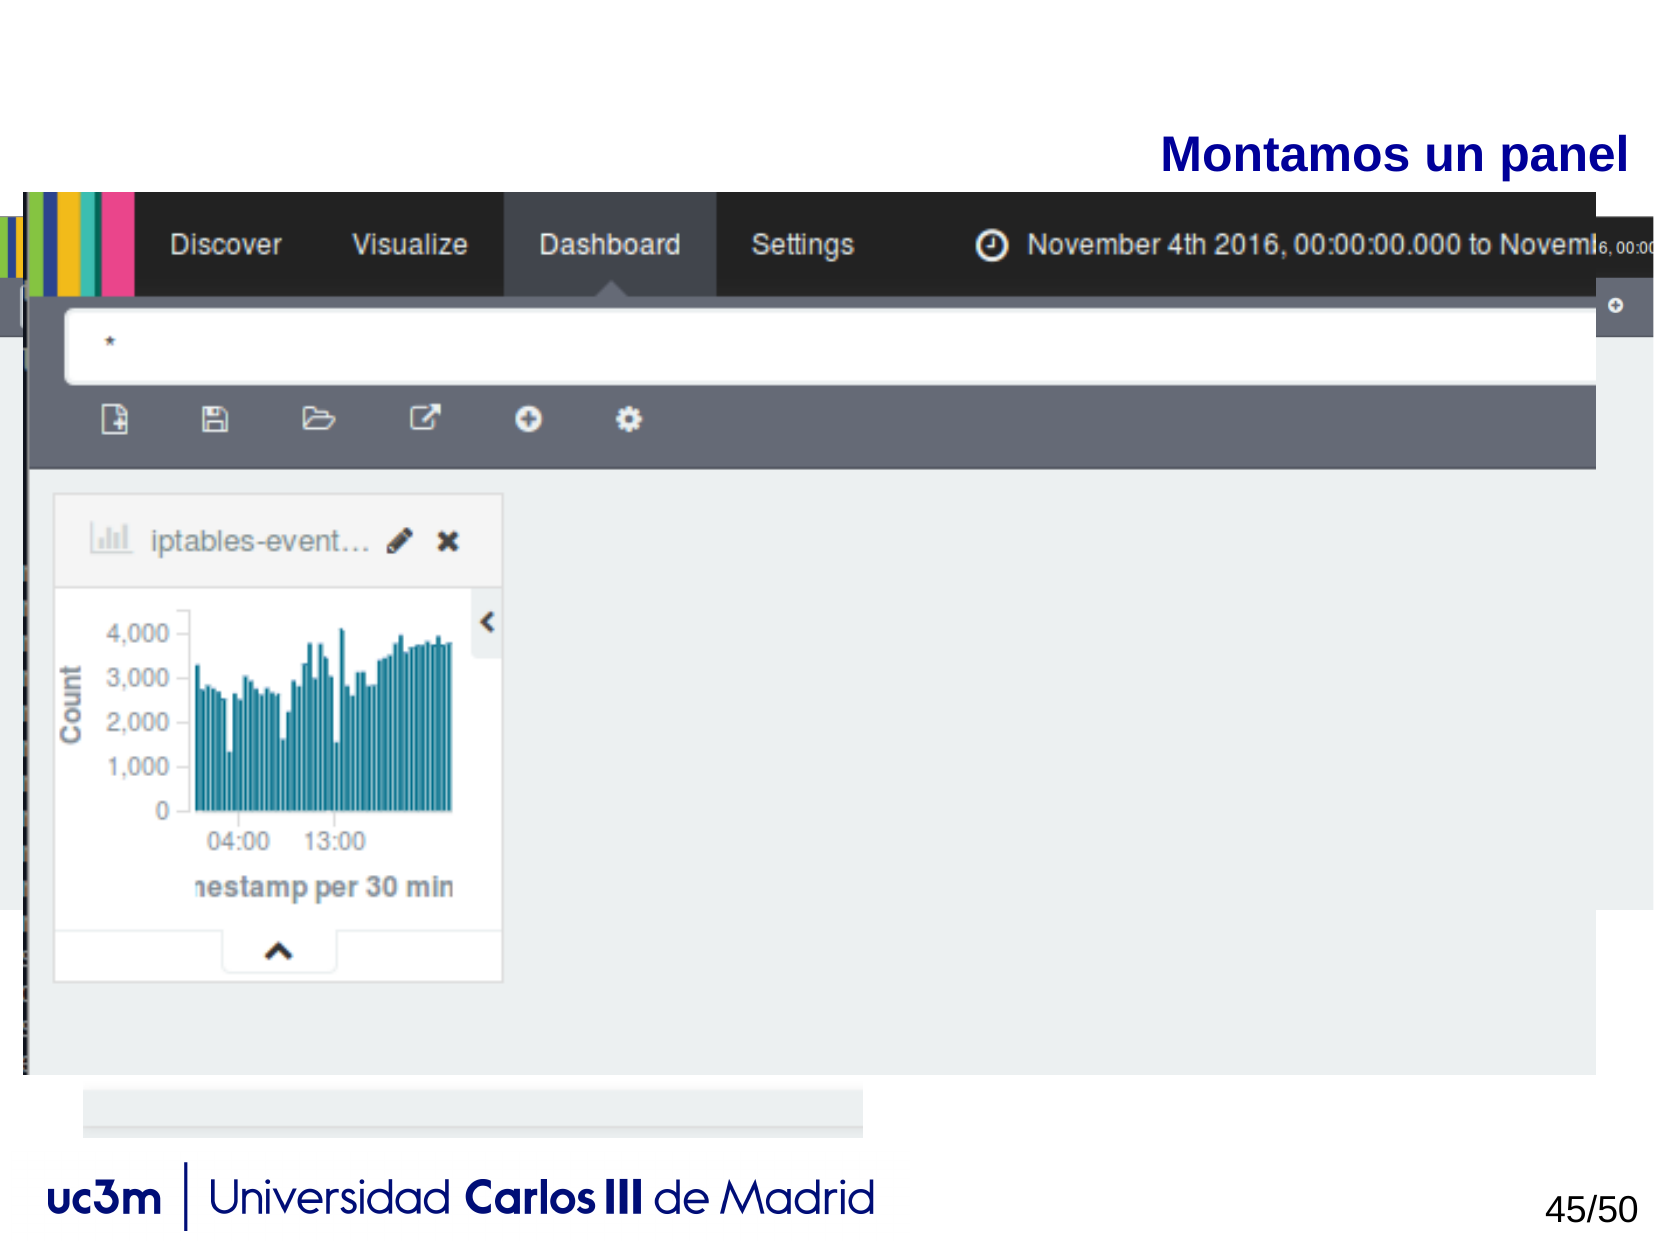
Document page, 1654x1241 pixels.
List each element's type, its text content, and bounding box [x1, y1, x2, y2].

picture [11, 1151, 910, 1241]
picture [0, 192, 1654, 1138]
title Montamos un panel [129, 0, 1630, 182]
